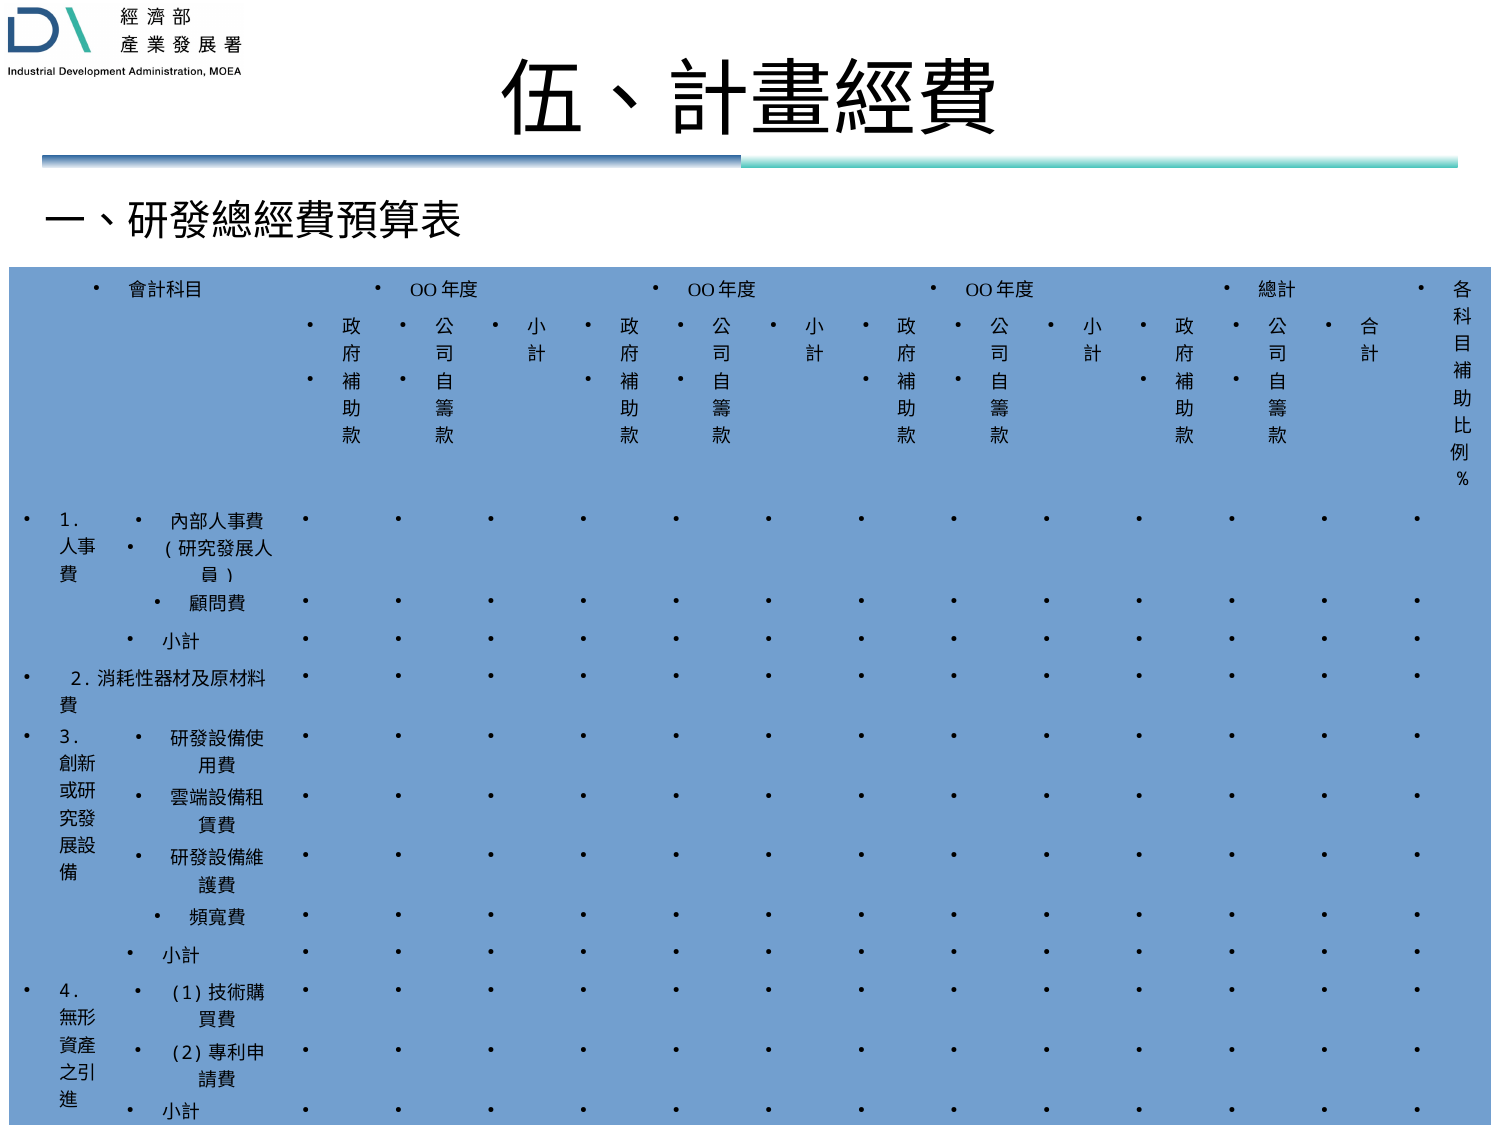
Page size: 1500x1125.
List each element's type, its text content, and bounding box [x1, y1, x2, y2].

table_cell [288, 716, 380, 776]
table_cell [1121, 1030, 1214, 1090]
table_cell [1121, 1090, 1214, 1125]
table_cell 小計 [1029, 304, 1121, 499]
table_cell [1029, 1090, 1121, 1125]
table_cell [473, 1090, 566, 1125]
table_cell [658, 933, 751, 970]
table_cell [1306, 656, 1399, 716]
table_cell 政府 補助款 [843, 304, 936, 499]
table_cell [1306, 582, 1399, 619]
table_cell [1214, 1090, 1306, 1125]
table_cell [1121, 499, 1214, 582]
table_cell [380, 933, 473, 970]
table_cell [1399, 836, 1491, 896]
table_cell 政府 補助款 [288, 304, 380, 499]
table_cell [1029, 776, 1121, 836]
table_cell [566, 970, 658, 1030]
table_cell [843, 619, 936, 656]
table_cell [288, 896, 380, 933]
table_cell [1029, 716, 1121, 776]
table_cell [473, 896, 566, 933]
table_cell [380, 619, 473, 656]
table_cell [1029, 499, 1121, 582]
table_cell 小計 [112, 1090, 288, 1125]
table_cell [843, 776, 936, 836]
table_cell [936, 499, 1029, 582]
table_cell [1214, 776, 1306, 836]
table_cell [288, 582, 380, 619]
table_cell [288, 499, 380, 582]
table_cell [566, 933, 658, 970]
table_cell [288, 970, 380, 1030]
table_cell [1029, 933, 1121, 970]
table_cell [936, 582, 1029, 619]
table_cell [1399, 970, 1491, 1030]
table_cell 公司 自籌款 [936, 304, 1029, 499]
table_cell 顧問費 [112, 582, 288, 619]
table_cell [566, 656, 658, 716]
table_cell [1214, 896, 1306, 933]
table_cell [843, 499, 936, 582]
table_cell [751, 1030, 843, 1090]
table_cell 公司 自籌款 [380, 304, 473, 499]
table_cell [658, 656, 751, 716]
table_cell [1214, 582, 1306, 619]
table_cell 小計 [112, 933, 288, 970]
table_cell [566, 716, 658, 776]
table_cell [1029, 1030, 1121, 1090]
table_cell [288, 933, 380, 970]
table_cell [751, 499, 843, 582]
table_cell [751, 582, 843, 619]
table_cell [380, 656, 473, 716]
table_cell [936, 776, 1029, 836]
table_cell [658, 896, 751, 933]
text_box 一、研發總經費預算表 [29, 186, 1380, 251]
table_cell [1306, 499, 1399, 582]
table_cell [1399, 499, 1491, 582]
table_cell [473, 933, 566, 970]
table_cell [473, 656, 566, 716]
table_cell [843, 970, 936, 1030]
table_cell [380, 716, 473, 776]
table_header 會計科目 [9, 267, 288, 499]
table_cell [566, 499, 658, 582]
table_cell [658, 776, 751, 836]
title 伍、計畫經費 [75, 19, 1426, 171]
table_cell 研發設備使用費 [112, 716, 288, 776]
table_cell [1399, 1090, 1491, 1125]
table_cell [1121, 582, 1214, 619]
table_cell 4.無形資產之引進 [9, 970, 112, 1125]
table_cell 雲端設備租賃費 [112, 776, 288, 836]
table_cell [936, 1090, 1029, 1125]
table_cell [380, 896, 473, 933]
table_cell [936, 933, 1029, 970]
table_cell [751, 776, 843, 836]
table_cell [751, 656, 843, 716]
table_cell [1306, 933, 1399, 970]
table_cell [843, 896, 936, 933]
table_cell [566, 836, 658, 896]
table_cell [473, 776, 566, 836]
table_cell [473, 836, 566, 896]
table_cell [751, 836, 843, 896]
table_cell [1214, 933, 1306, 970]
table_cell [1029, 656, 1121, 716]
table_cell 小計 [751, 304, 843, 499]
table_cell [751, 896, 843, 933]
table_cell [751, 1090, 843, 1125]
table_cell [843, 716, 936, 776]
table_cell [936, 1030, 1029, 1090]
table_cell [1214, 970, 1306, 1030]
table_cell [380, 1090, 473, 1125]
table_cell [1306, 716, 1399, 776]
table_cell [658, 1090, 751, 1125]
table_cell [380, 970, 473, 1030]
table_cell [1121, 970, 1214, 1030]
table_cell [751, 970, 843, 1030]
table_cell [1306, 970, 1399, 1030]
table_cell [566, 776, 658, 836]
table_cell [843, 1090, 936, 1125]
table_cell [658, 716, 751, 776]
table_header OO年度 [843, 267, 1121, 304]
table_cell [288, 619, 380, 656]
table_cell [1121, 656, 1214, 716]
table_cell [1214, 716, 1306, 776]
table_cell [1399, 776, 1491, 836]
table_cell [380, 1030, 473, 1090]
table_cell 2.消耗性器材及原材料費 [9, 656, 288, 716]
table_cell [1121, 836, 1214, 896]
table_cell 公司 自籌款 [658, 304, 751, 499]
table_cell [1306, 1090, 1399, 1125]
table_cell [1029, 970, 1121, 1030]
table_header 各科目補助比例% [1399, 267, 1491, 499]
table_cell [843, 1030, 936, 1090]
table_cell 公司 自籌款 [1214, 304, 1306, 499]
table_cell (1)技術購買費 [112, 970, 288, 1030]
table_cell (2)專利申請費 [112, 1030, 288, 1090]
table_cell [751, 716, 843, 776]
table_cell 研發設備維護費 [112, 836, 288, 896]
table_cell [1214, 1030, 1306, 1090]
table_cell [1121, 933, 1214, 970]
table_cell [1121, 776, 1214, 836]
table_cell [380, 836, 473, 896]
table_header 總計 [1121, 267, 1399, 304]
table_cell [566, 582, 658, 619]
table_cell [1214, 656, 1306, 716]
table_cell [751, 619, 843, 656]
table_cell [936, 619, 1029, 656]
table_cell [1399, 716, 1491, 776]
table_cell [1399, 1030, 1491, 1090]
table_cell [843, 582, 936, 619]
table_cell [288, 656, 380, 716]
table_cell [658, 499, 751, 582]
table_cell [1121, 896, 1214, 933]
table_cell [936, 896, 1029, 933]
table_cell 政府 補助款 [566, 304, 658, 499]
table_cell [1399, 619, 1491, 656]
table_cell [288, 1090, 380, 1125]
table_cell [380, 776, 473, 836]
table_cell [566, 1090, 658, 1125]
table_cell [1399, 896, 1491, 933]
table_cell [658, 836, 751, 896]
table_cell [936, 970, 1029, 1030]
table_cell [1214, 836, 1306, 896]
table_cell [380, 499, 473, 582]
text_box 31 [1491, 1065, 1500, 1125]
table_cell [1399, 933, 1491, 970]
table_cell [1399, 656, 1491, 716]
table_cell [658, 619, 751, 656]
table_cell 3.創新或研究發展設備 [9, 716, 112, 970]
table_cell 1.人事費 [9, 499, 112, 656]
table_cell [473, 499, 566, 582]
table_cell [1029, 896, 1121, 933]
table_cell [1306, 896, 1399, 933]
table_cell [1399, 582, 1491, 619]
table_cell [473, 716, 566, 776]
table_cell [1121, 619, 1214, 656]
table_cell [1029, 582, 1121, 619]
table_cell [843, 836, 936, 896]
table_cell [1306, 836, 1399, 896]
table_cell [936, 836, 1029, 896]
table_cell [473, 582, 566, 619]
table_header OO年度 [288, 267, 566, 304]
table_cell [751, 933, 843, 970]
table_cell [288, 1030, 380, 1090]
table_cell [473, 1030, 566, 1090]
table_cell 內部人事費 (研究發展人員) [112, 499, 288, 582]
table_cell 合計 [1306, 304, 1399, 499]
table_cell [1029, 619, 1121, 656]
table_cell [658, 582, 751, 619]
table_cell [1306, 776, 1399, 836]
table_cell [936, 716, 1029, 776]
table_cell 政府 補助款 [1121, 304, 1214, 499]
table_header OO年度 [566, 267, 843, 304]
table_cell [1214, 499, 1306, 582]
table_cell [288, 836, 380, 896]
table_cell [380, 582, 473, 619]
table_cell [473, 970, 566, 1030]
table_cell [1306, 619, 1399, 656]
table_cell [288, 776, 380, 836]
table_cell [473, 619, 566, 656]
table_cell 頻寬費 [112, 896, 288, 933]
table_cell 小計 [112, 619, 288, 656]
table_cell [843, 933, 936, 970]
table_cell [658, 970, 751, 1030]
table_cell [566, 896, 658, 933]
table_cell [658, 1030, 751, 1090]
table_cell [1121, 716, 1214, 776]
table_cell [936, 656, 1029, 716]
table_cell [843, 656, 936, 716]
table_cell [566, 1030, 658, 1090]
table_cell [1306, 1030, 1399, 1090]
table_cell [1214, 619, 1306, 656]
table_cell [566, 619, 658, 656]
table_cell [1029, 836, 1121, 896]
table_cell 小計 [473, 304, 566, 499]
